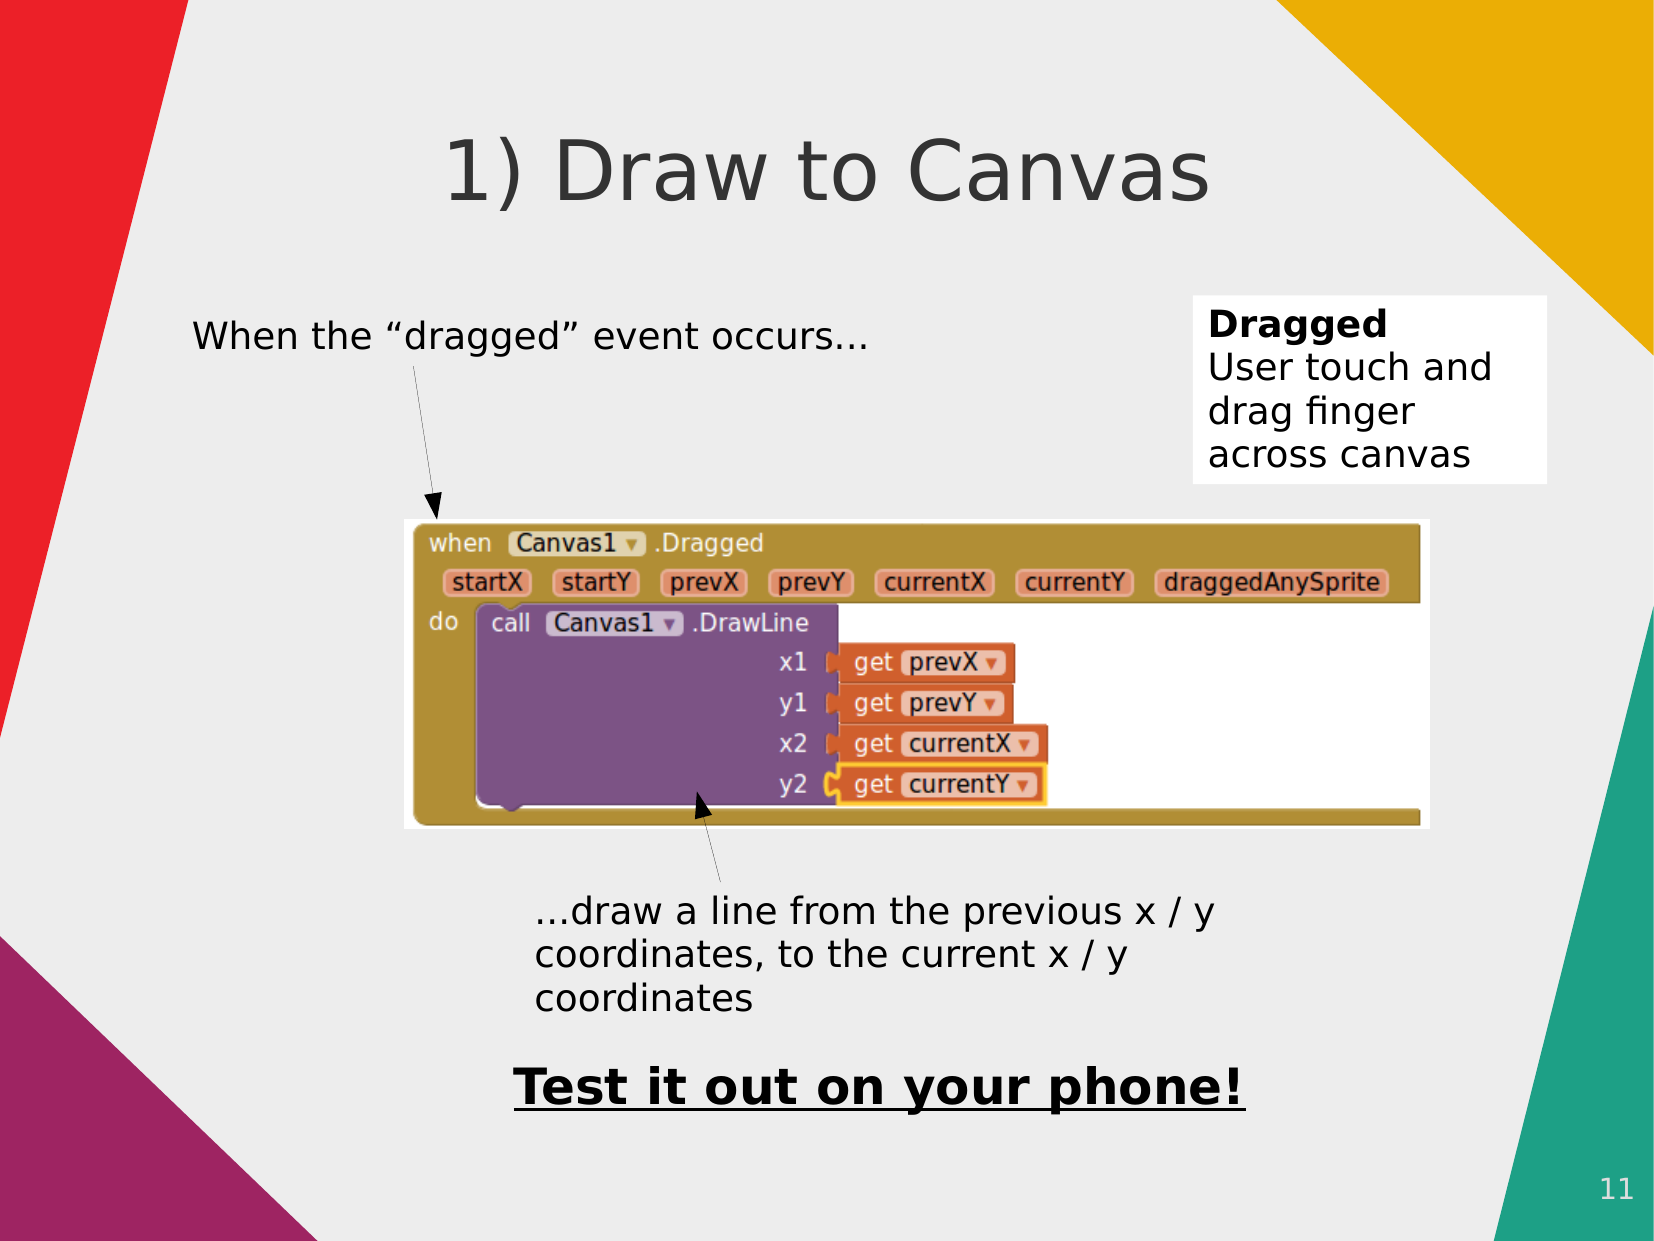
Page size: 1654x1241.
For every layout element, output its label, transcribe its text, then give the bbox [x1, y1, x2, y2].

text_box When the “dragged” event occurs... [177, 307, 1063, 438]
text_box Test it out on your phone! [425, 1051, 1335, 1125]
text_box Dragged User touch and drag finger across canvas [1192, 295, 1548, 485]
picture [404, 519, 1430, 830]
title 1) Draw to Canvas [114, 73, 1539, 271]
text_box ...draw a line from the previous x / y coordinates, to the current x / y coordinates [519, 882, 1323, 1028]
